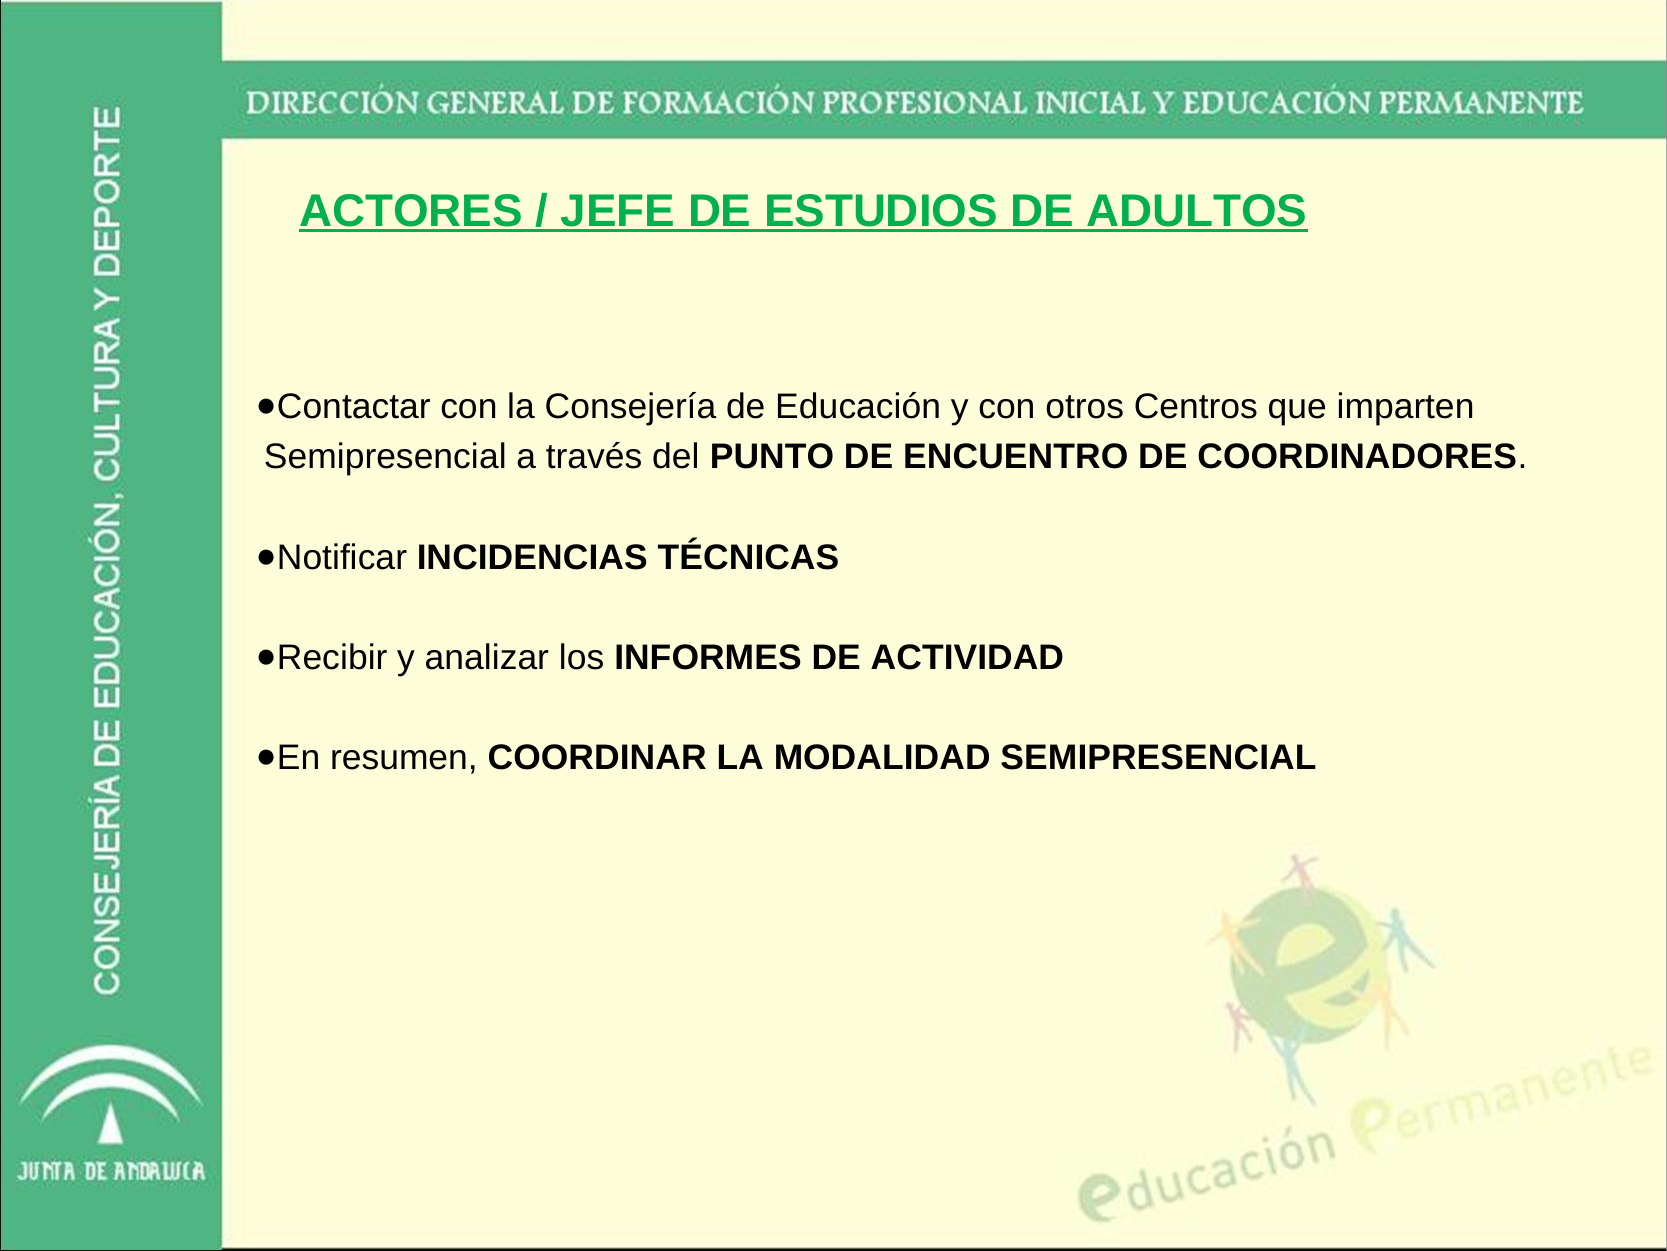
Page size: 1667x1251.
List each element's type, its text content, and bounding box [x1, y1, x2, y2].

picture [0, 0, 1667, 1251]
text_box Contactar con la Consejería de Educación y con otros Centros que imparten Semipresencial a través del PUNTO DE ENCUENTRO DE COORDINADORES. Notificar INCIDENCIAS TÉCNICAS Recibir y analizar los INFORMES DE ACTIVIDAD En resumen, COORDINAR LA MODALIDAD SEMIPRESENCIAL [195, 327, 1623, 891]
text_box ACTORES / JEFE DE ESTUDIOS DE ADULTOS [293, 161, 1622, 233]
